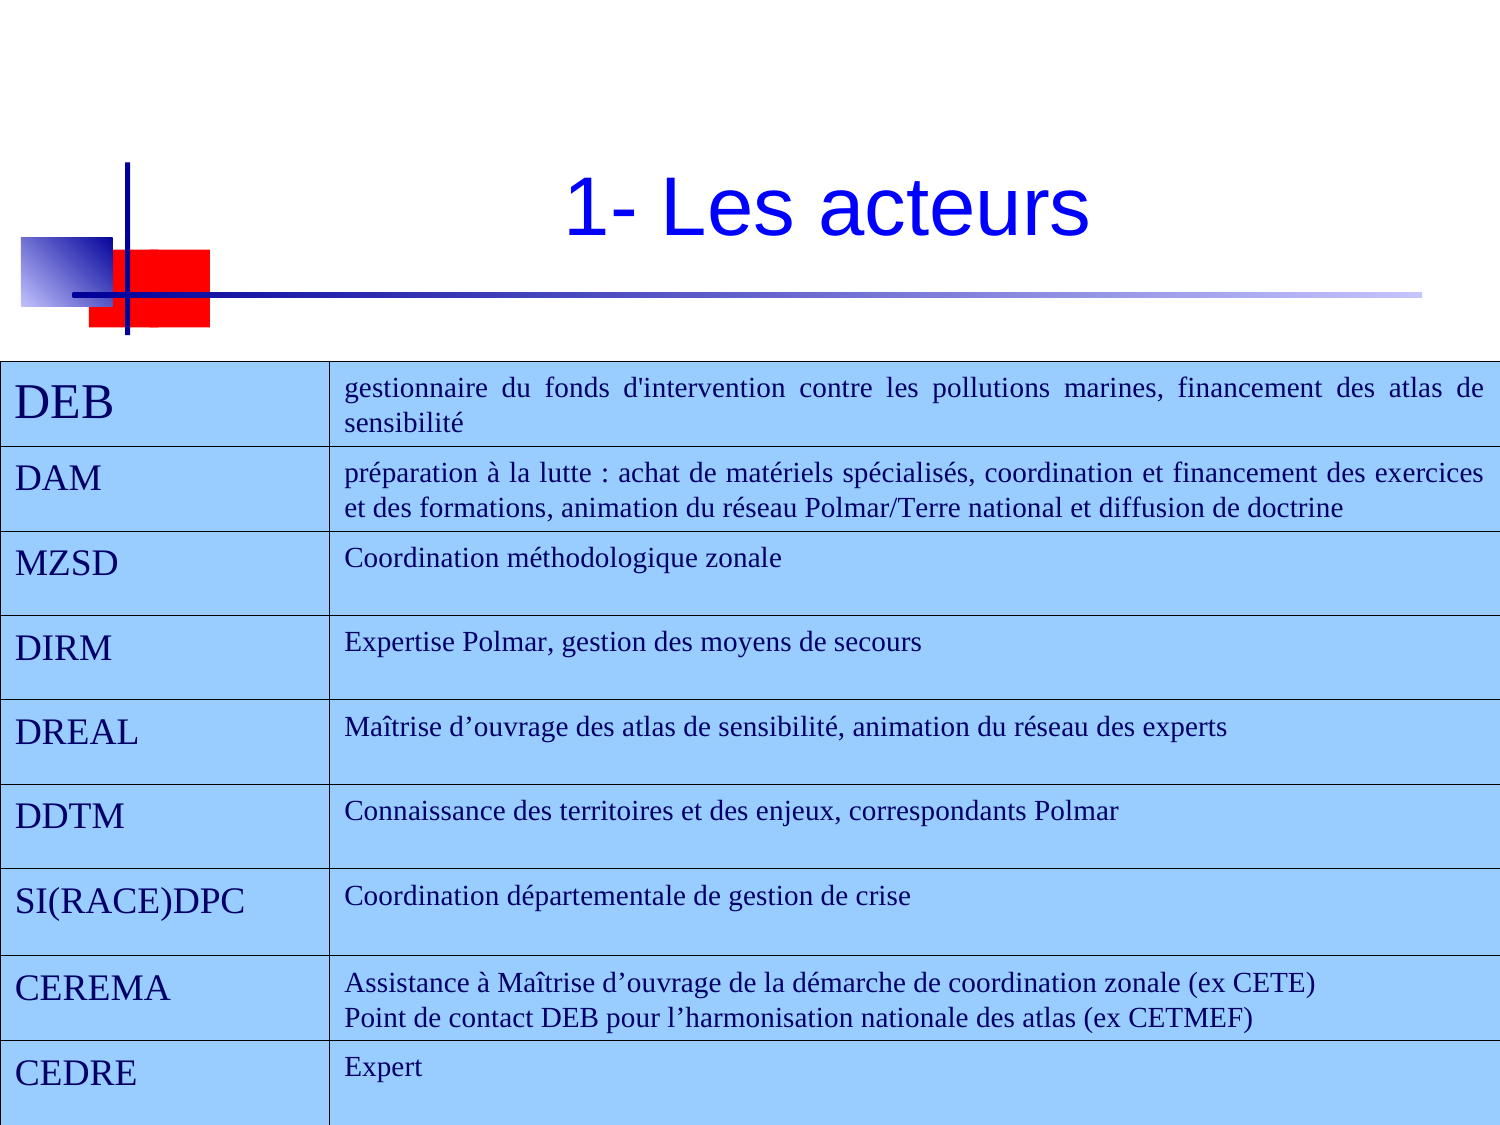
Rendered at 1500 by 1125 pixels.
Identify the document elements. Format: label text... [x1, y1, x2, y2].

table_cell Coordination départementale de gestion de crise [330, 869, 1500, 955]
table_header DEB [1, 362, 329, 446]
table_cell MZSD [1, 532, 329, 615]
table_cell Maîtrise d’ouvrage des atlas de sensibilité, animation du réseau des experts [330, 700, 1500, 784]
table_cell DDTM [1, 785, 329, 868]
title 1- Les acteurs [188, 100, 1468, 304]
table_cell Coordination méthodologique zonale [330, 532, 1500, 615]
table_cell CEREMA [1, 956, 329, 1040]
table_cell DREAL [1, 700, 329, 784]
table_cell SI(RACE)DPC [1, 869, 329, 955]
table_cell Expertise Polmar, gestion des moyens de secours [330, 616, 1500, 699]
table_cell préparation à la lutte : achat de matériels spécialisés, coordination et financement des exercices et des formations, animation du réseau Polmar/Terre national et diffusion de doctrine [330, 447, 1500, 531]
table_cell Expert [330, 1041, 1500, 1125]
table_header gestionnaire du fonds d'intervention contre les pollutions marines, financement des atlas de sensibilité [330, 362, 1500, 446]
table_cell CEDRE [1, 1041, 329, 1125]
table_cell DAM [1, 447, 329, 531]
table_cell DIRM [1, 616, 329, 699]
table_cell Connaissance des territoires et des enjeux, correspondants Polmar [330, 785, 1500, 868]
table_cell Assistance à Maîtrise d’ouvrage de la démarche de coordination zonale (ex CETE) Point de contact DEB pour l’harmonisation nationale des atlas (ex CETMEF) [330, 956, 1500, 1040]
